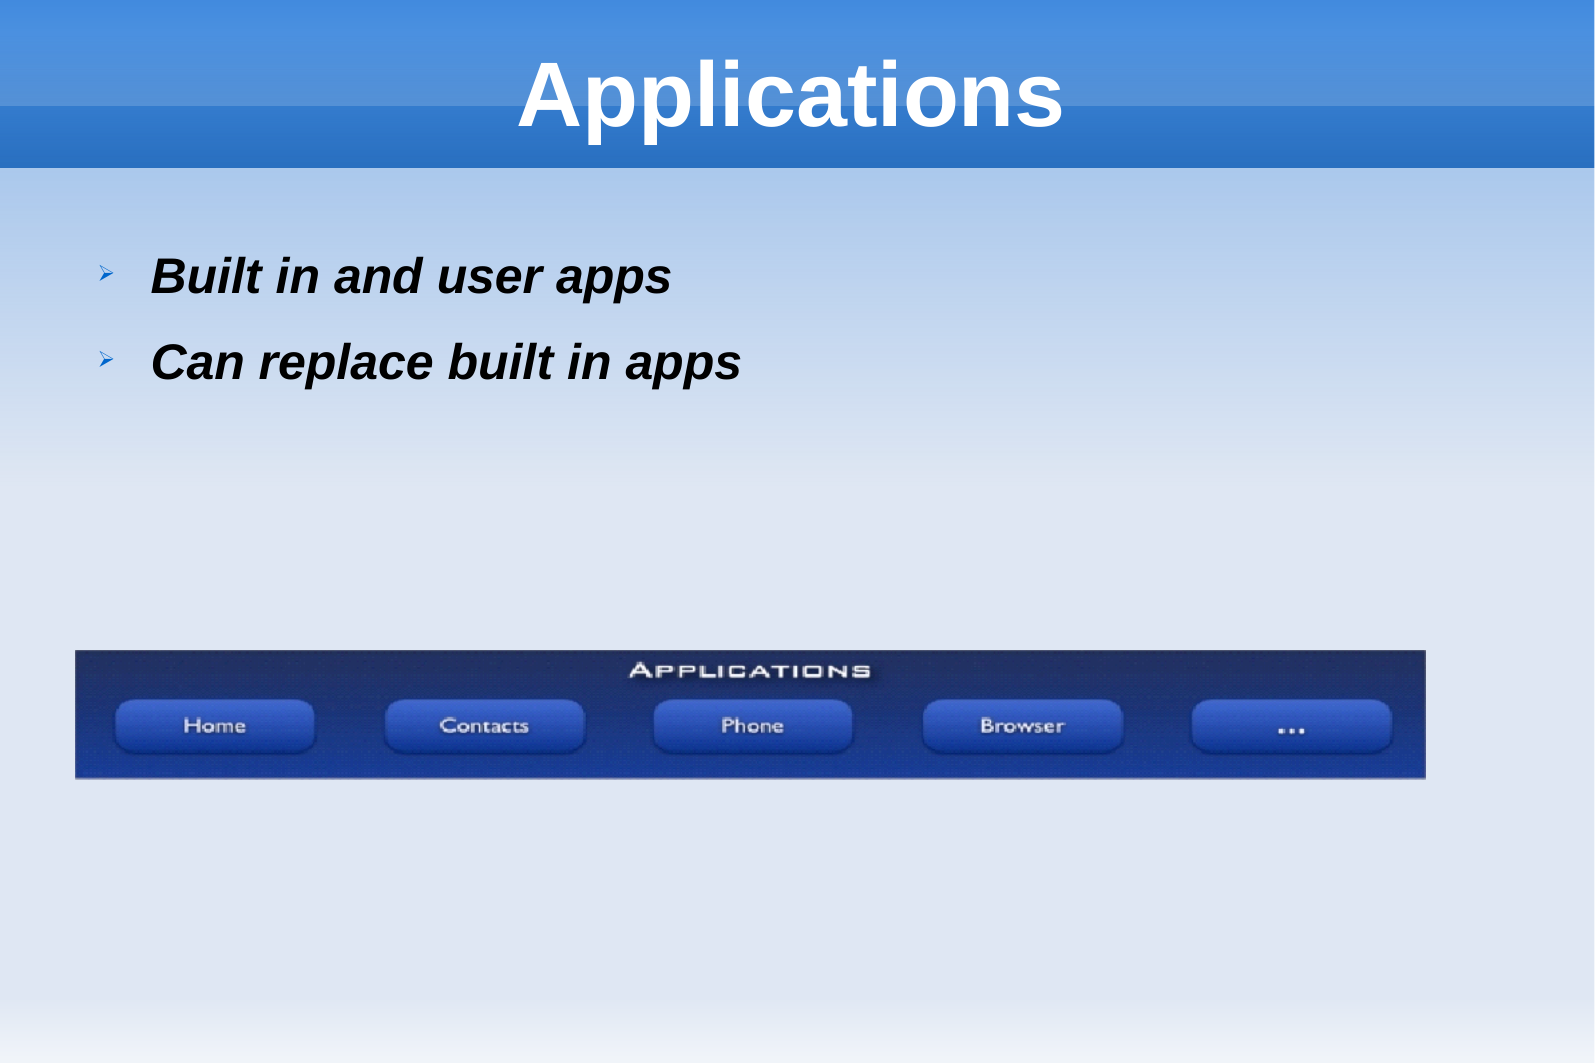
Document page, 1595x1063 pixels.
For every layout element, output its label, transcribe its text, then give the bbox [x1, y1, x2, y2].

picture [0, 0, 1595, 1063]
list Built in and user apps Can replace built in apps [79, 248, 1515, 936]
text_box [75, 650, 1426, 781]
title Applications [74, 13, 1510, 177]
